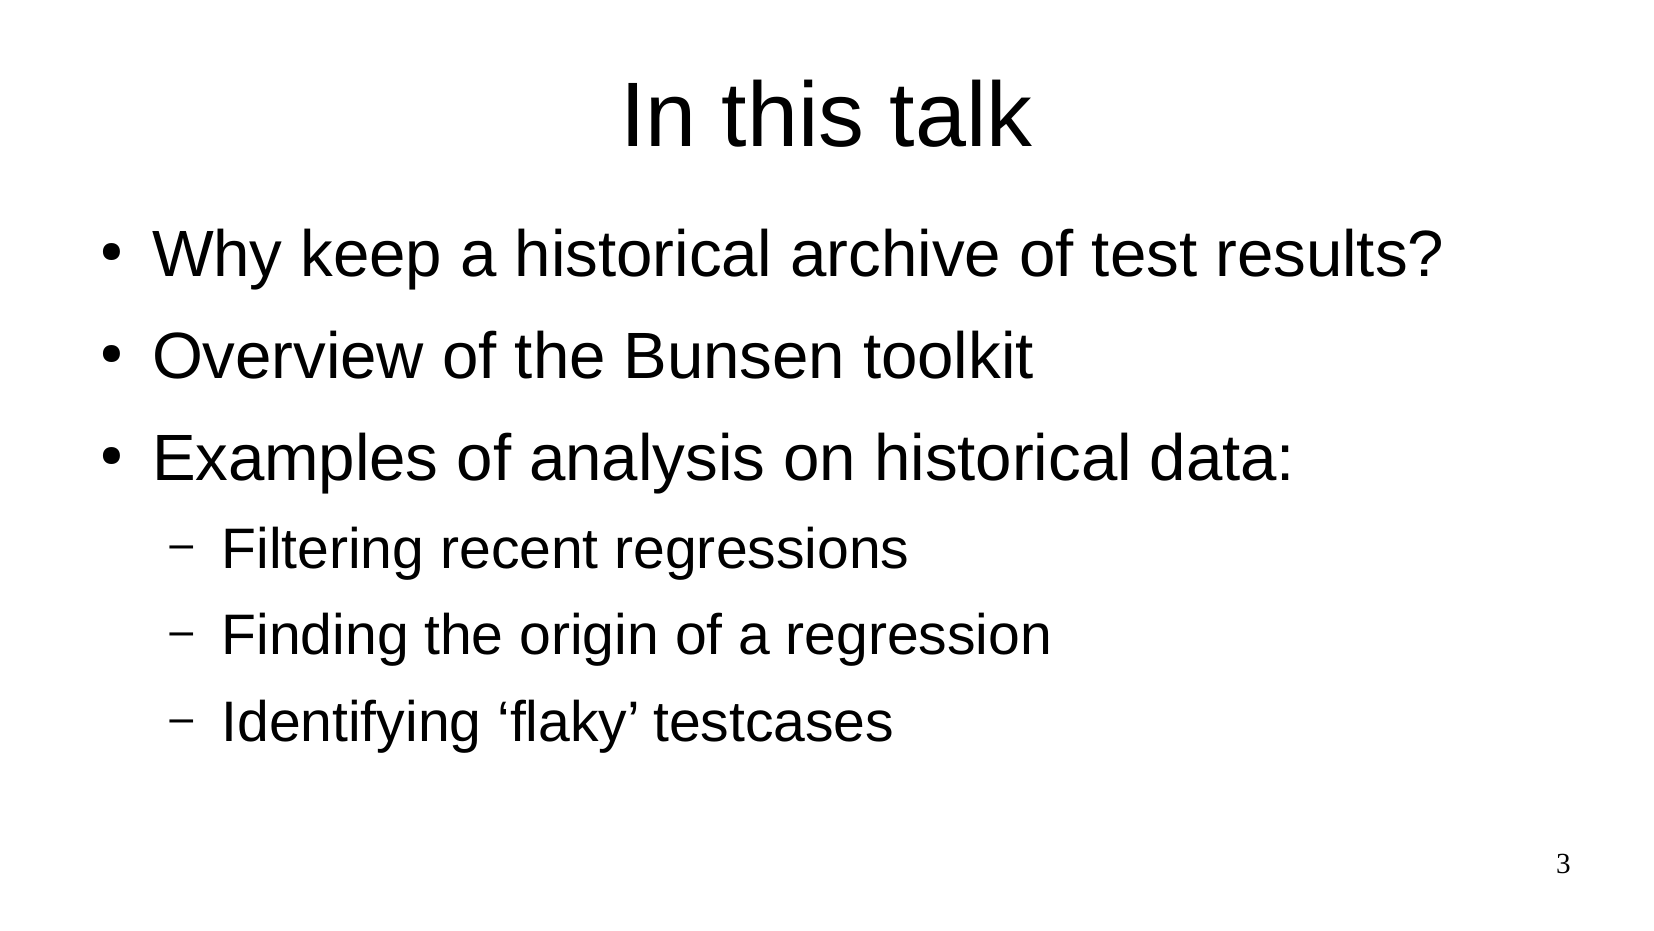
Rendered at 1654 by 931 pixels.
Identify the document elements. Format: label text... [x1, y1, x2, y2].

title In this talk [82, 37, 1571, 193]
list Why keep a historical archive of test results? Overview of the Bunsen toolkit Examples of analysis on historical data: Filtering recent regressions Finding the origin of a regression Identifying ‘flaky’ testcases [82, 217, 1571, 758]
